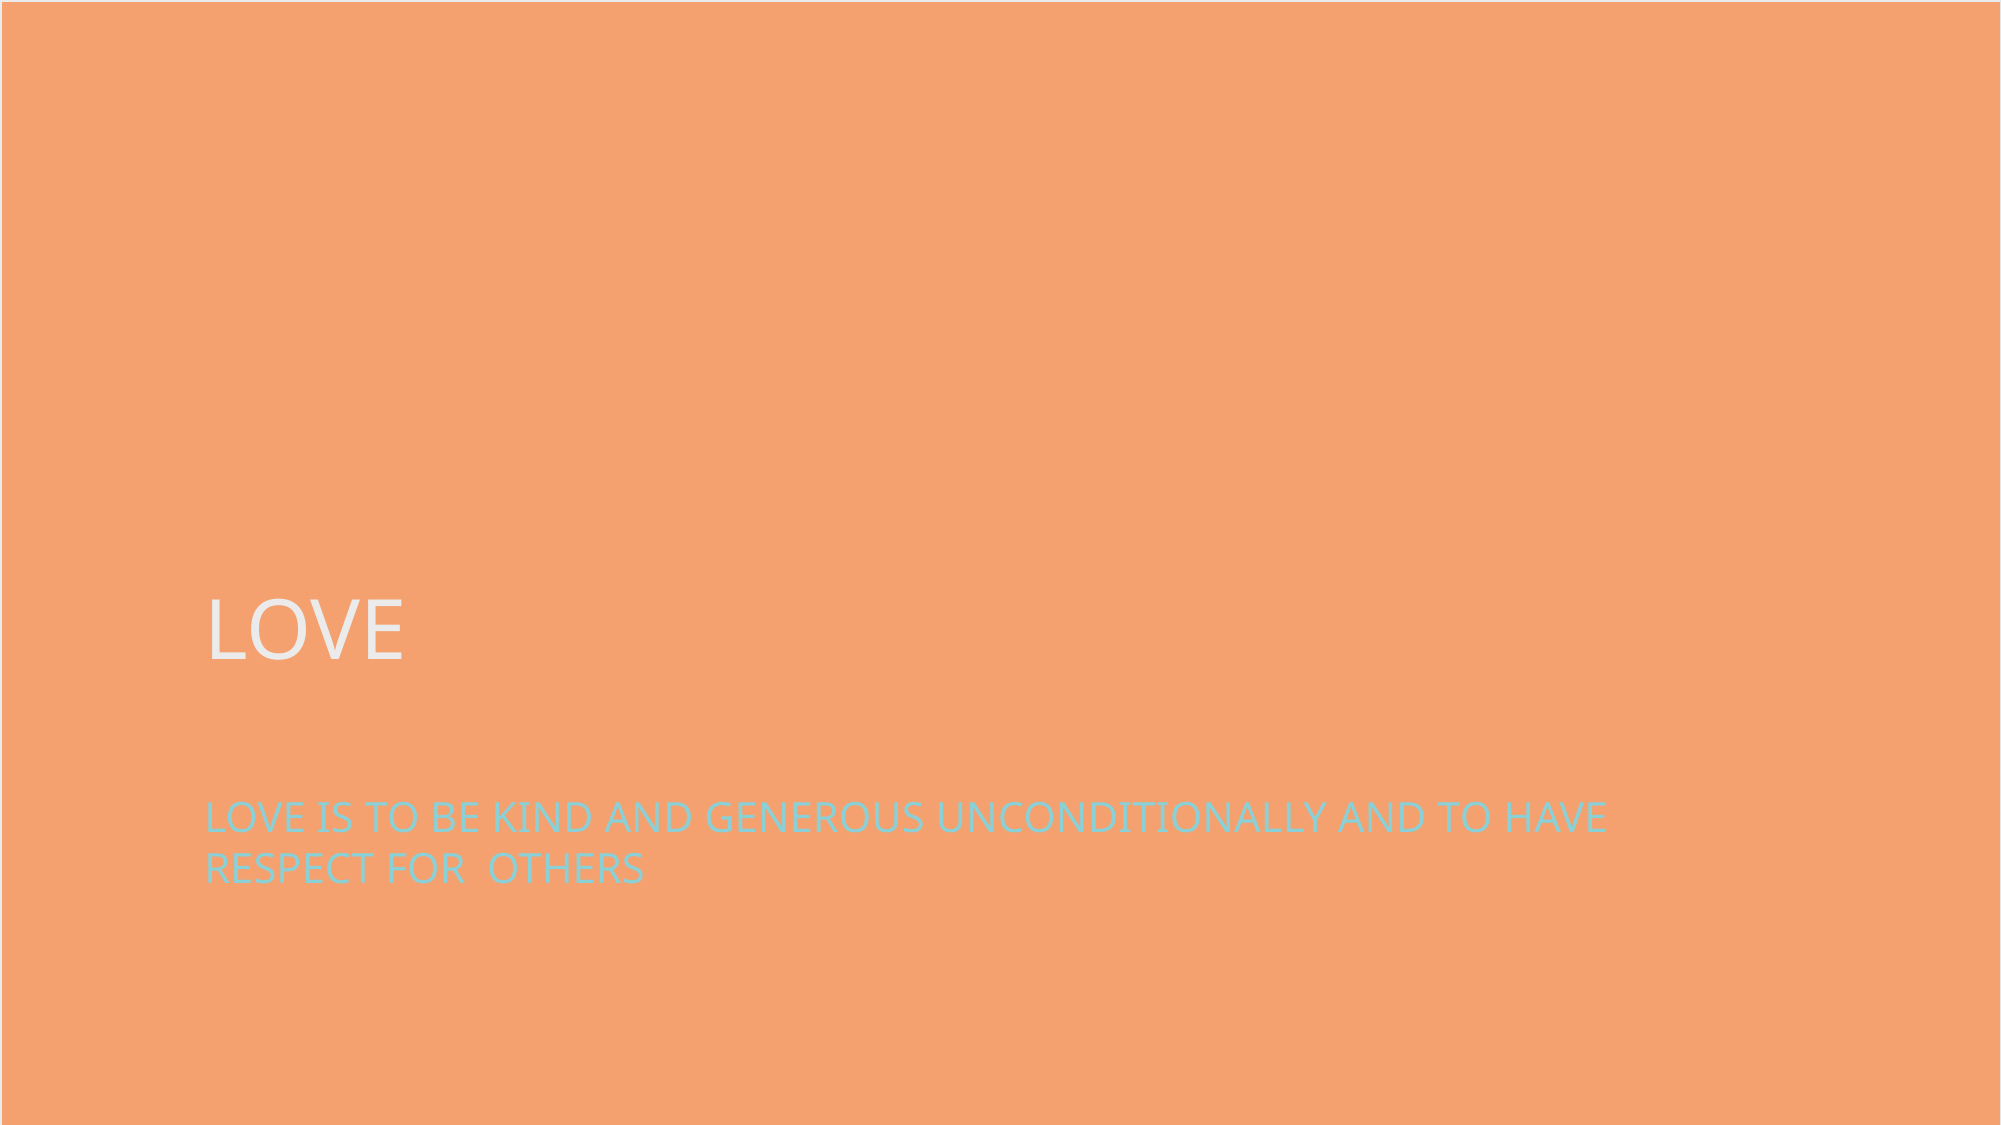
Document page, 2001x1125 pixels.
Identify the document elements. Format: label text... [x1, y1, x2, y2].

list Love is to be kind and generous unconditionally and to have respect for others [189, 783, 1638, 925]
text_box [0, 0, 2000, 1125]
title LOVE [189, 469, 1638, 783]
